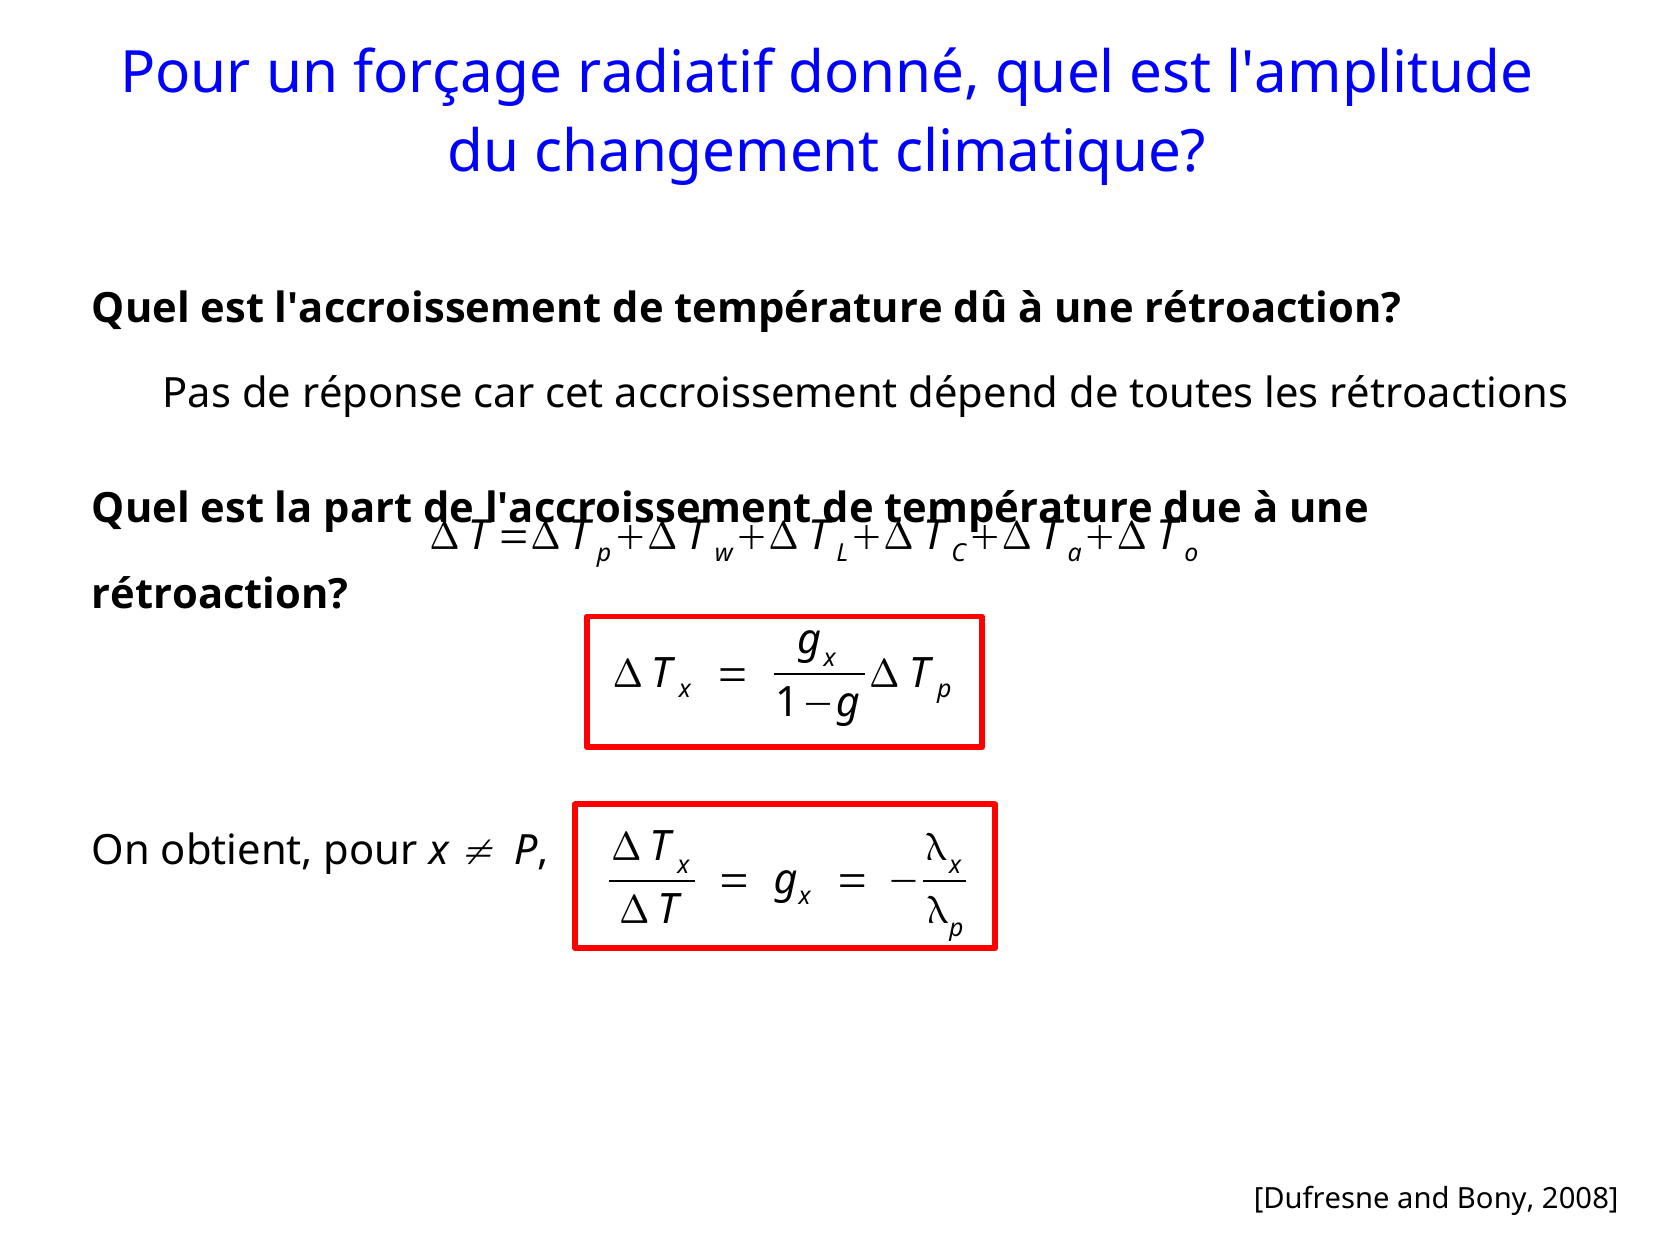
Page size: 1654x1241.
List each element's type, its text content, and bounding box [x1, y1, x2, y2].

text_box [239, 531, 391, 605]
text_box [Dufresne and Bony, 2008] [1169, 1174, 1634, 1231]
title Pour un forçage radiatif donné, quel est l'amplitude du changement climatique? [82, 39, 1571, 178]
chart [607, 619, 958, 727]
chart [424, 510, 1205, 567]
chart [601, 821, 975, 941]
text_box Quel est l'accroissement de température dû à une rétroaction? Pas de réponse car cet accroissement dépend de toutes les rétroactions Quel est la part de l'accroissement de température due à une rétroaction? On obtient, pour x  P, La contribution relative d'un rétroaction est mathématiquement indépendante des autres rétroactions. C'est une constante. [77, 241, 1626, 1210]
